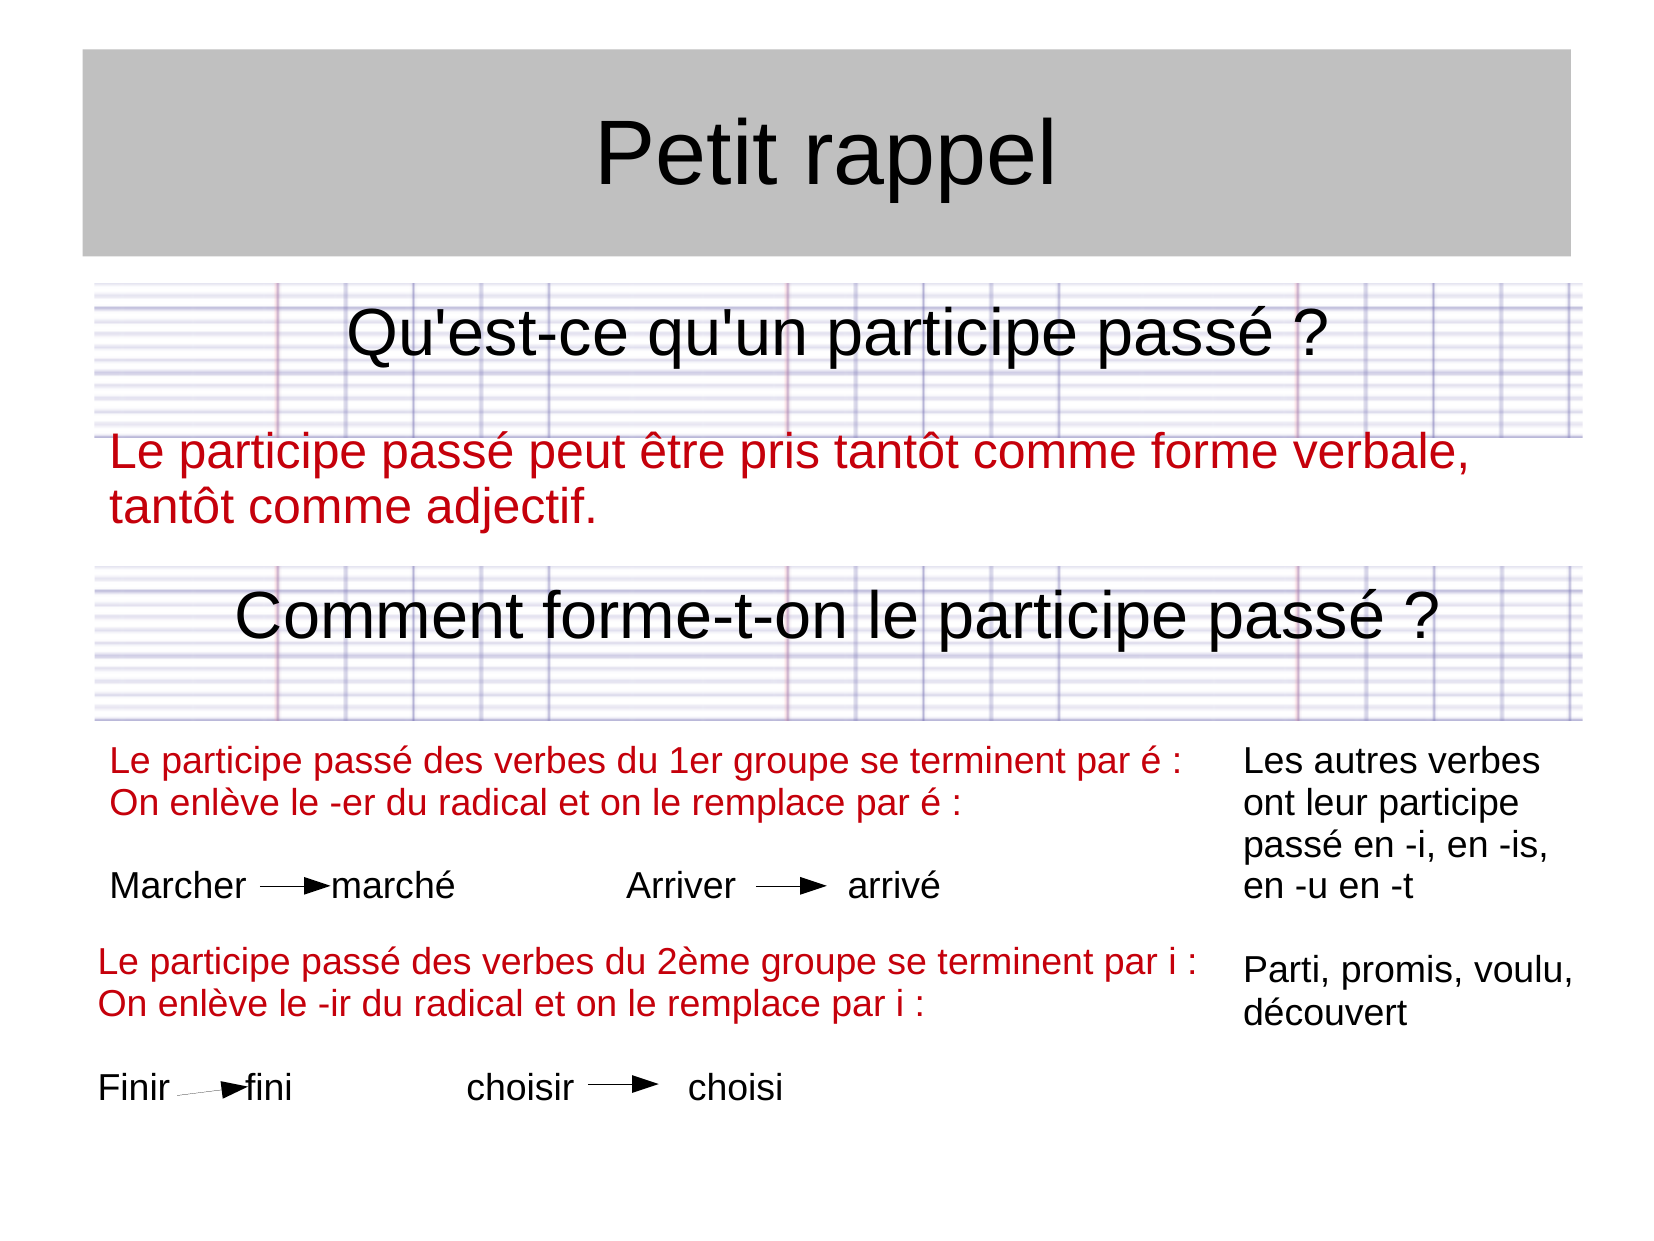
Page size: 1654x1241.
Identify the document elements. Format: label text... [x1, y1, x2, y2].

text_box Le participe passé peut être pris tantôt comme forme verbale, tantôt comme adjectif. [94, 415, 1560, 542]
text_box Comment forme-t-on le participe passé ? [94, 566, 1583, 721]
subtitle Qu'est-ce qu'un participe passé ? [94, 283, 1583, 438]
text_box Le participe passé des verbes du 1er groupe se terminent par é : On enlève le -er du radical et on le remplace par é : Marcher marché Arriver arrivé [94, 731, 1228, 915]
text_box Les autres verbes ont leur participe passé en -i, en -is, en -u en -t Parti, promis, voulu, découvert [1228, 731, 1607, 1041]
text_box Le participe passé des verbes du 2ème groupe se terminent par i : On enlève le -ir du radical et on le remplace par i : Finir fini choisir choisi [82, 933, 1501, 1117]
title Petit rappel [82, 49, 1571, 257]
